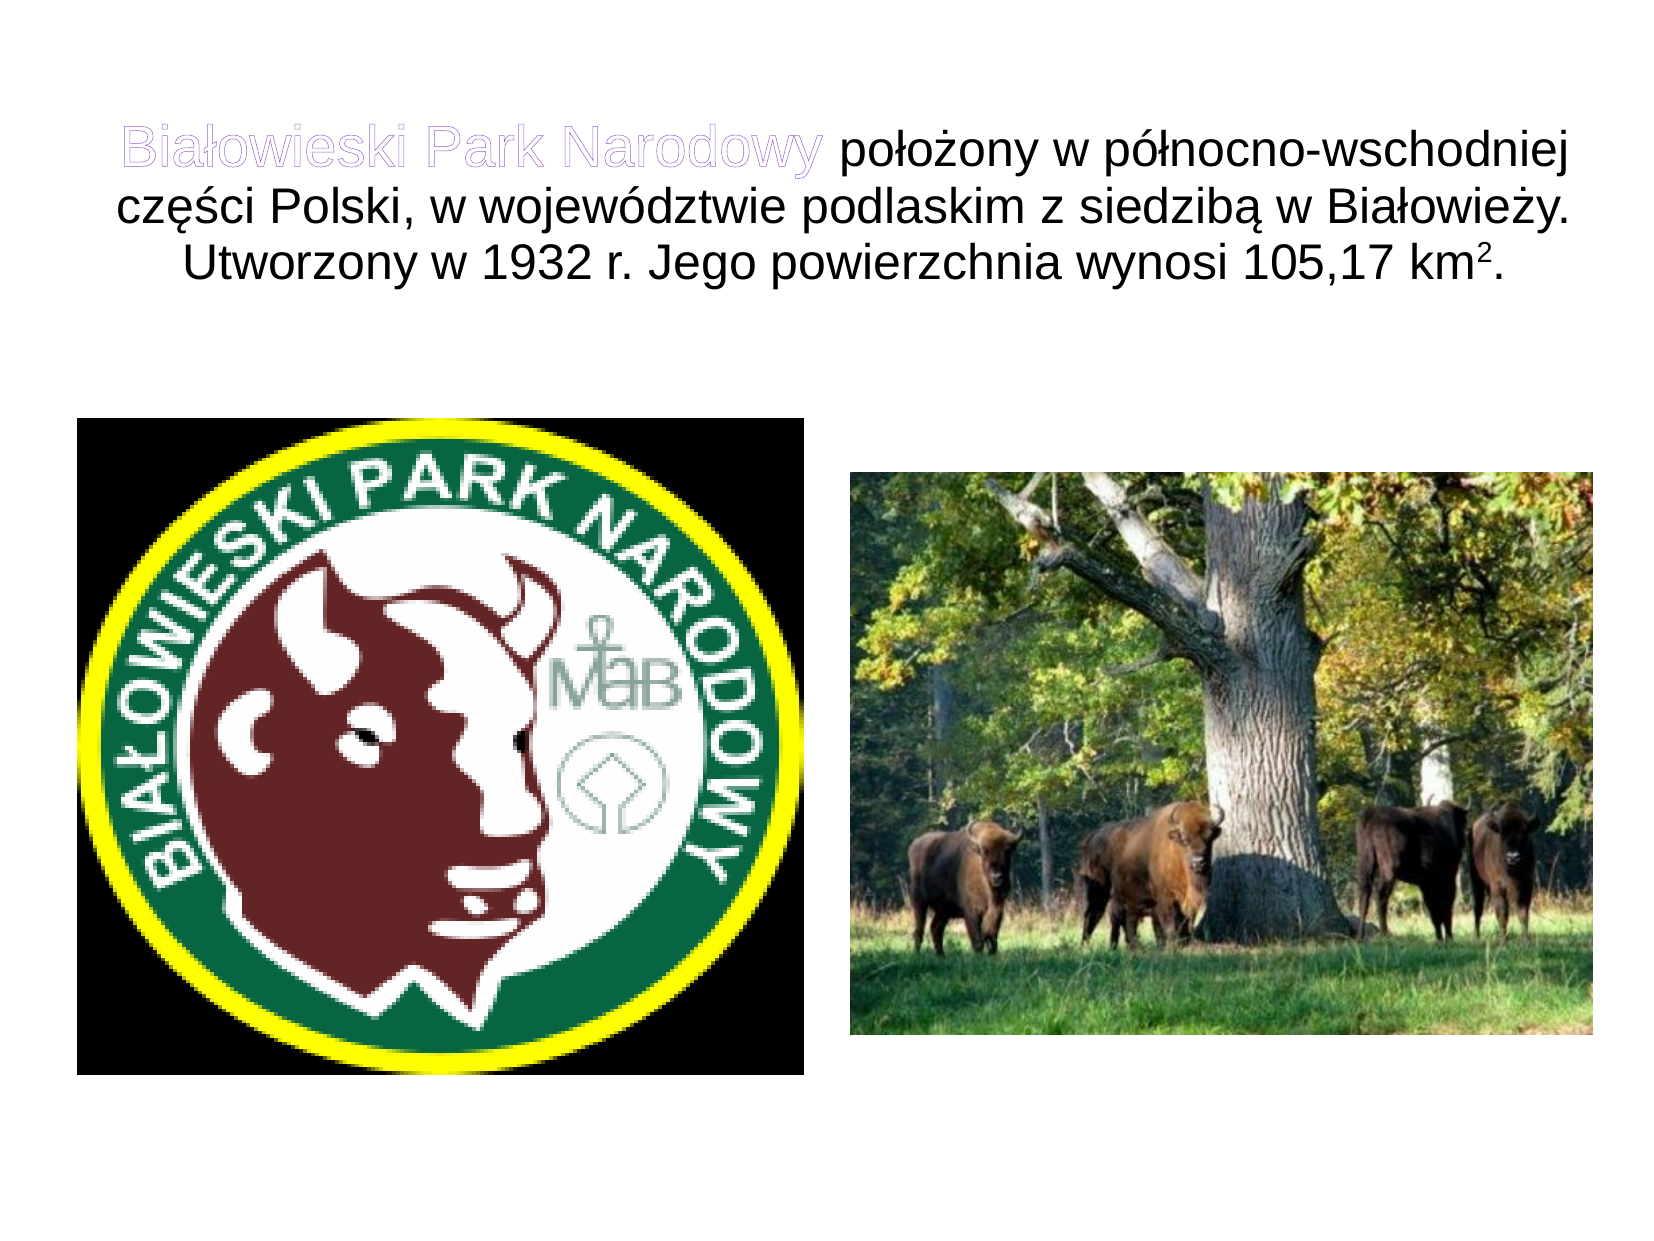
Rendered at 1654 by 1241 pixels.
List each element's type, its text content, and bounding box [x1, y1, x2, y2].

picture [850, 472, 1593, 1035]
picture [77, 418, 804, 1075]
title Białowieski Park Narodowy położony w północno-wschodniej części Polski, w województwie podlaskim z siedzibą w Białowieży. Utworzony w 1932 r. Jego powierzchnia wynosi 105,17 km2. [82, 49, 1607, 355]
